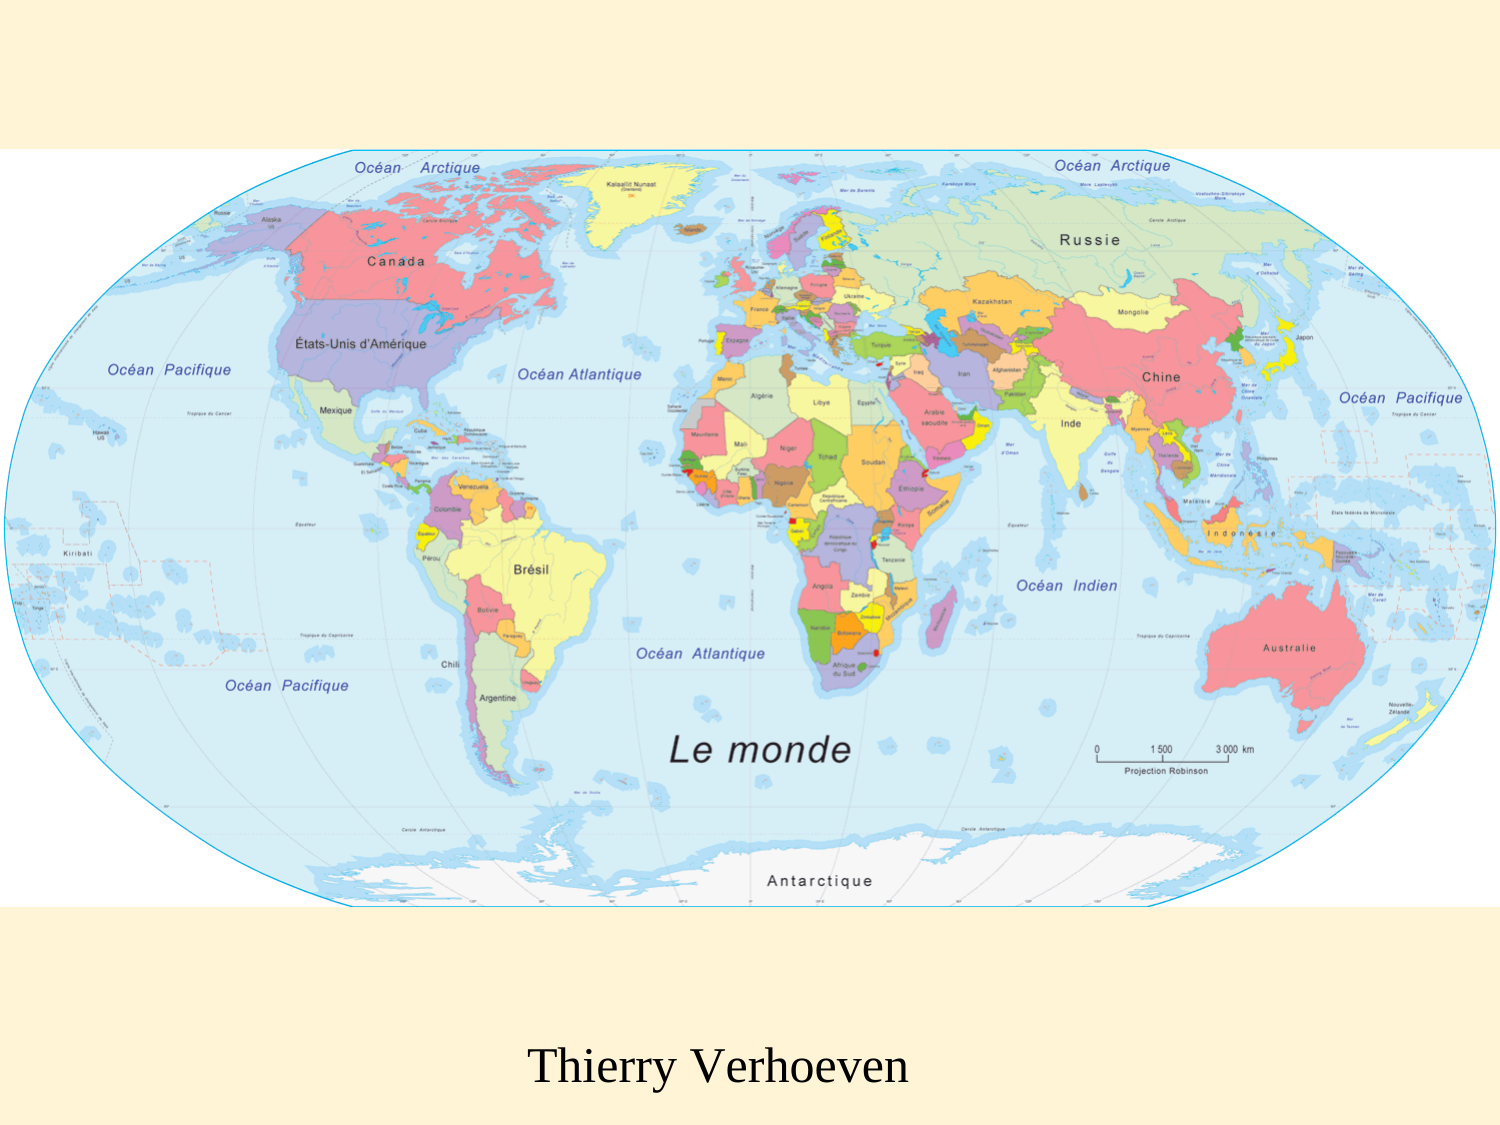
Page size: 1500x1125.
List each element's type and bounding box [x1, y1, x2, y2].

picture [0, 149, 1500, 908]
